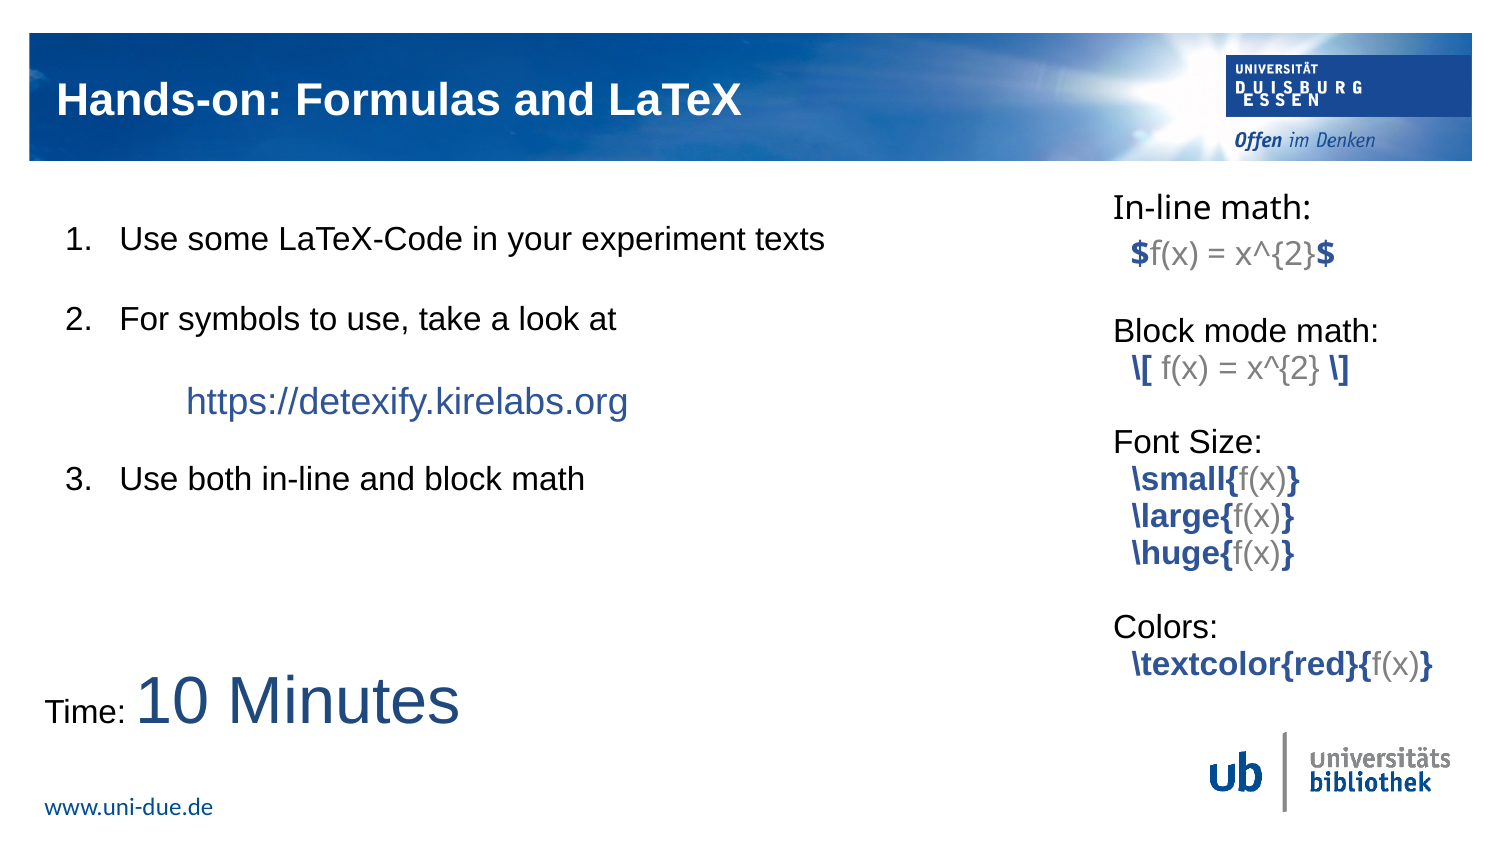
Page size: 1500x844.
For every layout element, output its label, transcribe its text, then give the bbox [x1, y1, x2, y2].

text_box Hands-on: Formulas and LaTeX [26, 43, 1161, 150]
picture [1210, 732, 1450, 812]
text_box Use some LaTeX-Code in your experiment texts For symbols to use, take a look at https://detexify.kirelabs.org Use both in-line and block math Time: 10 Minutes [29, 177, 1016, 758]
text_box www.uni-due.de [29, 782, 263, 843]
text_box In-line math: $f(x) = x^{2}$ Block mode math: \[ f(x) = x^{2} \] Font Size: \small{f(x)} \large{f(x)} \huge{f(x)} Colors: \textcolor{red}{f(x)} [1098, 177, 1456, 727]
picture [29, 33, 1471, 161]
